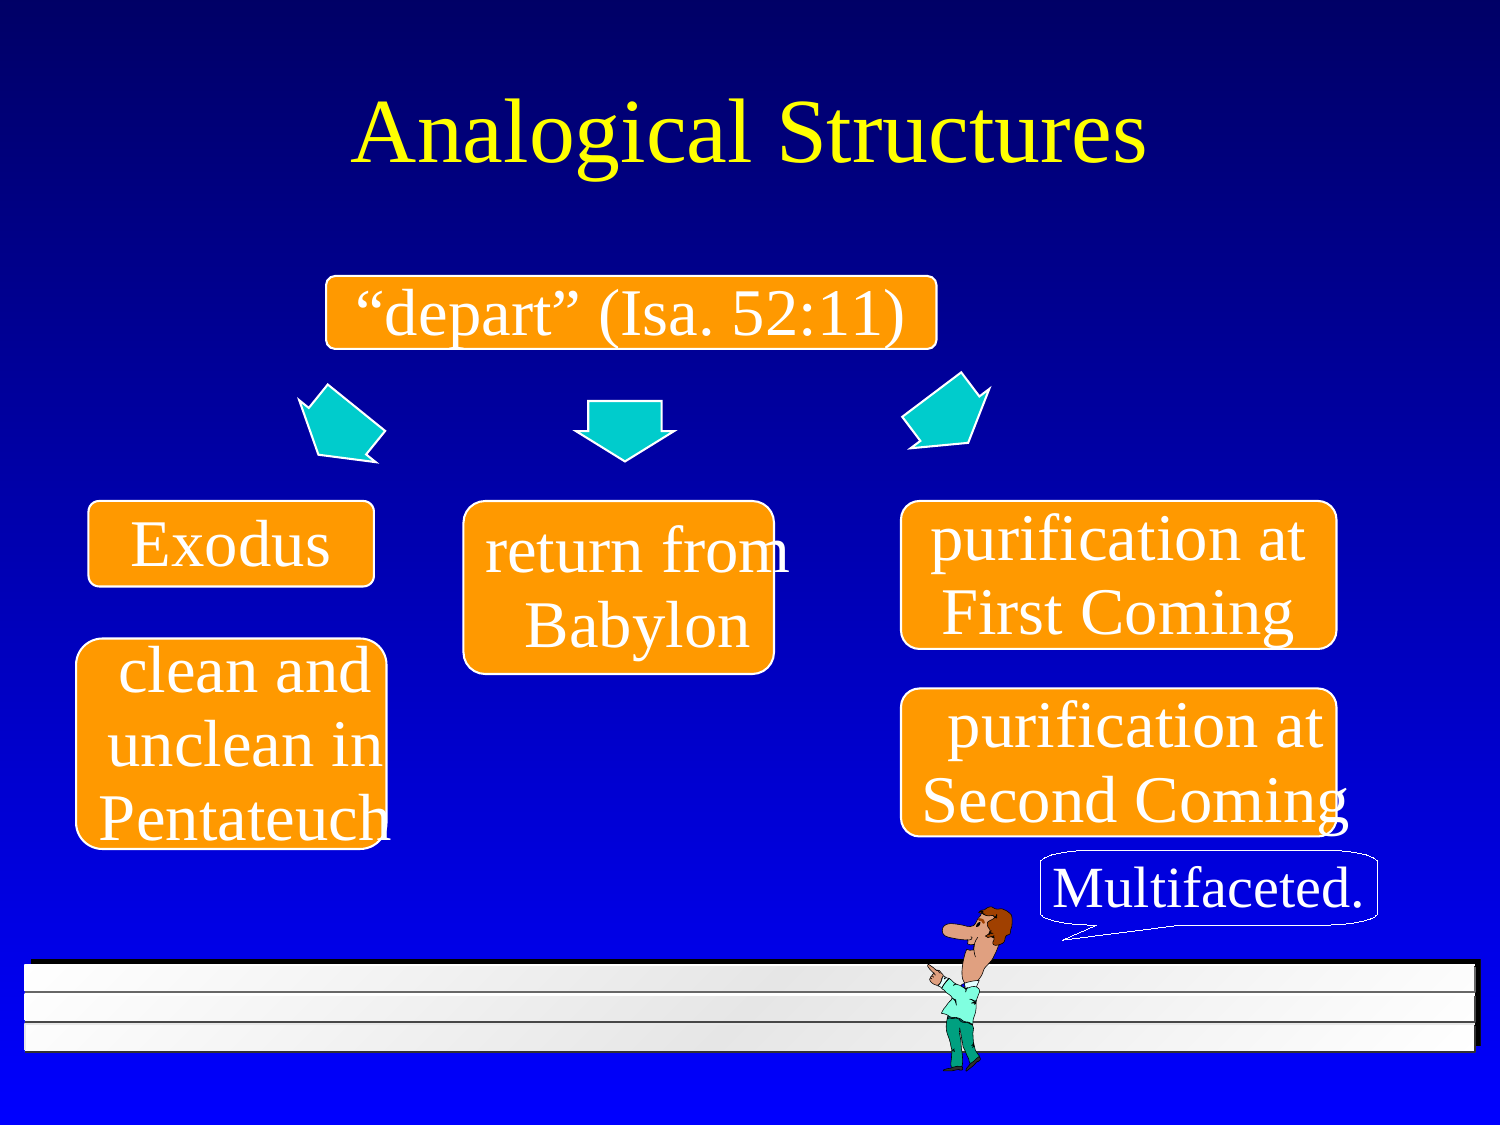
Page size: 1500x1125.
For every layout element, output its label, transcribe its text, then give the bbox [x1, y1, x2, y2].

title Analogical Structures [112, 37, 1388, 225]
text_box Exodus [88, 500, 374, 587]
text_box “depart” (Isa. 52:11) [326, 275, 937, 349]
text_box purification at First Coming [901, 500, 1337, 649]
text_box [299, 384, 386, 463]
text_box purification at Second Coming [901, 688, 1337, 837]
text_box [576, 400, 674, 462]
text_box Multifaceted. [1040, 850, 1378, 941]
text_box return from Babylon [463, 501, 774, 674]
text_box [902, 372, 990, 449]
chart [926, 906, 1014, 1072]
text_box clean and unclean in Pentateuch [76, 638, 387, 849]
